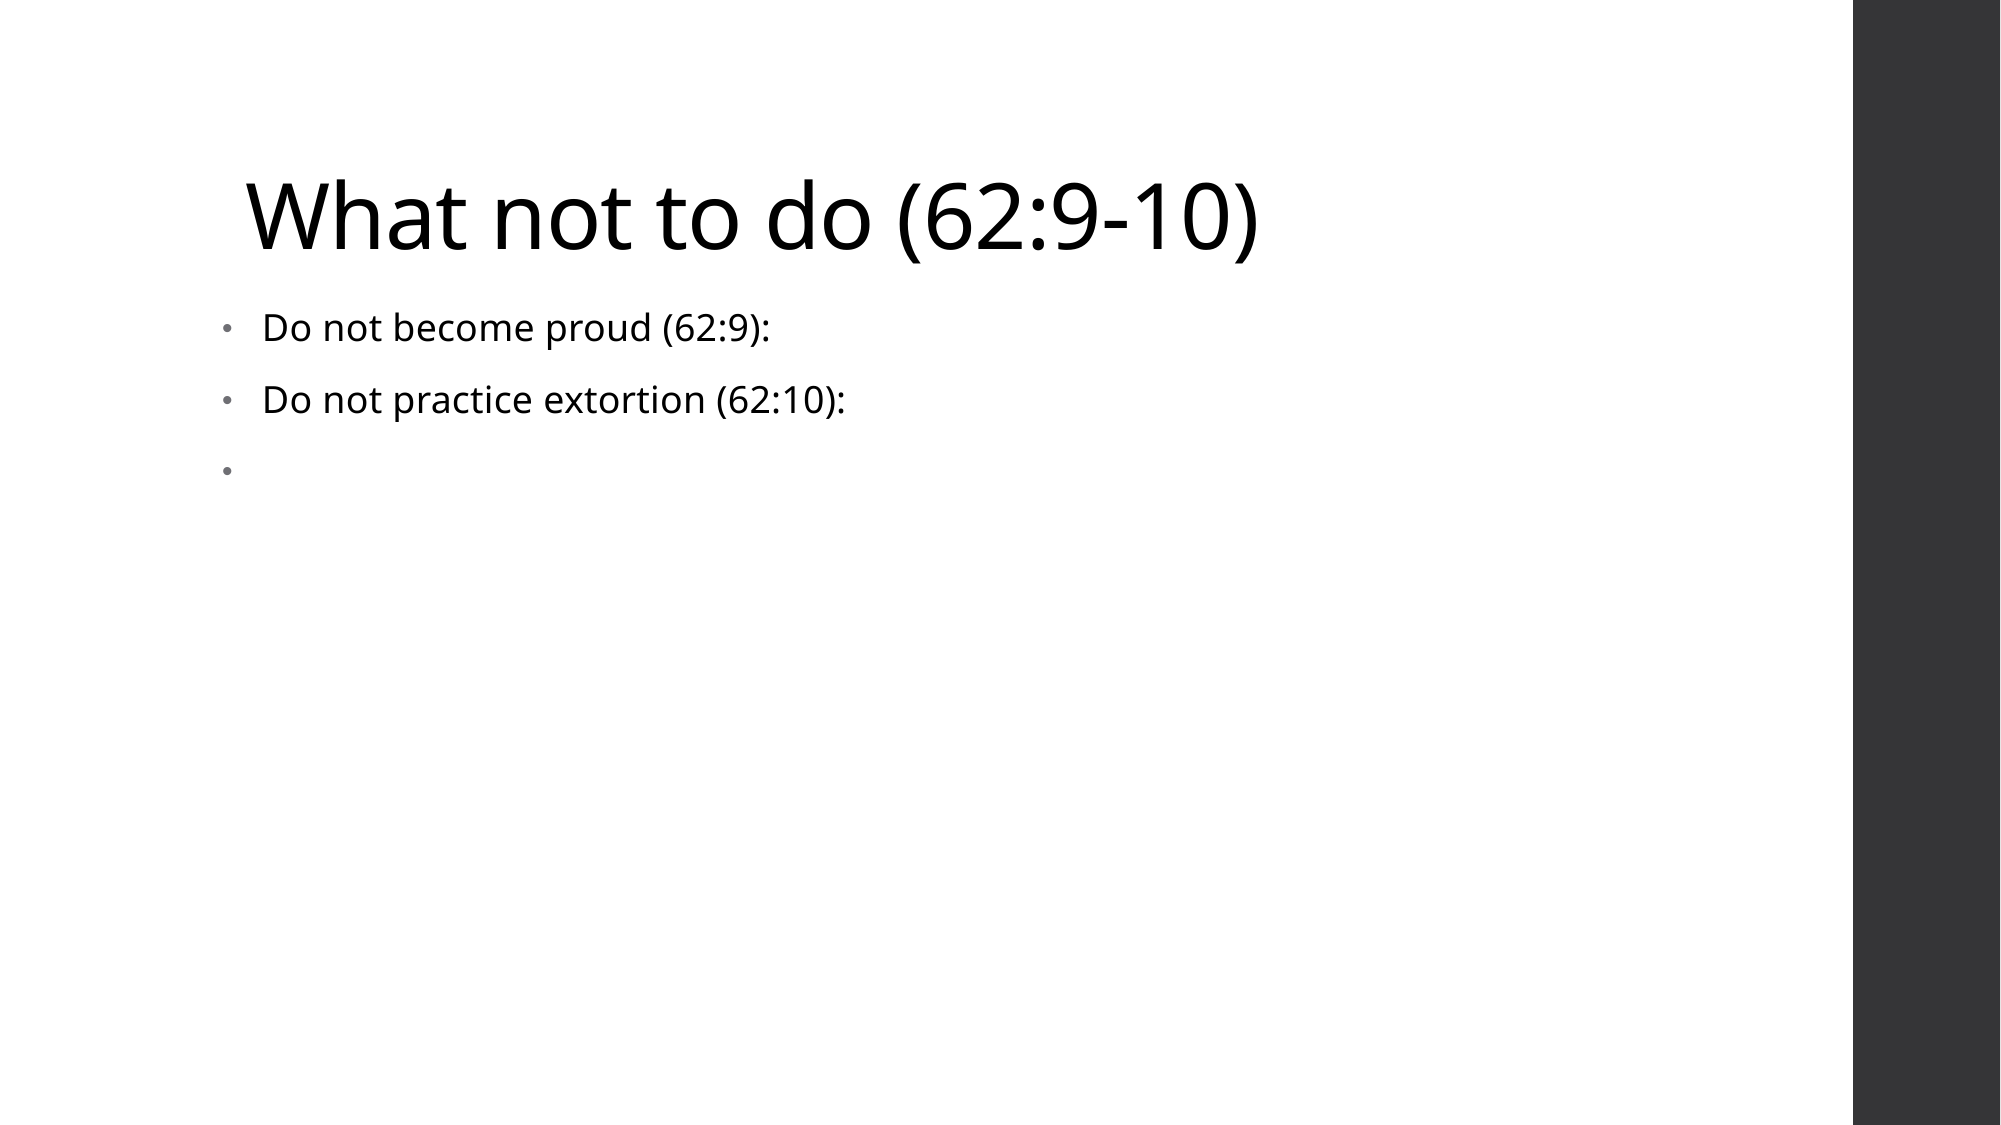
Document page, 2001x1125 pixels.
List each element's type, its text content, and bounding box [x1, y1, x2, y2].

list Do not become proud (62:9): Do not practice extortion (62:10): [206, 299, 1617, 1014]
title What not to do (62:9-10) [206, 60, 1797, 278]
